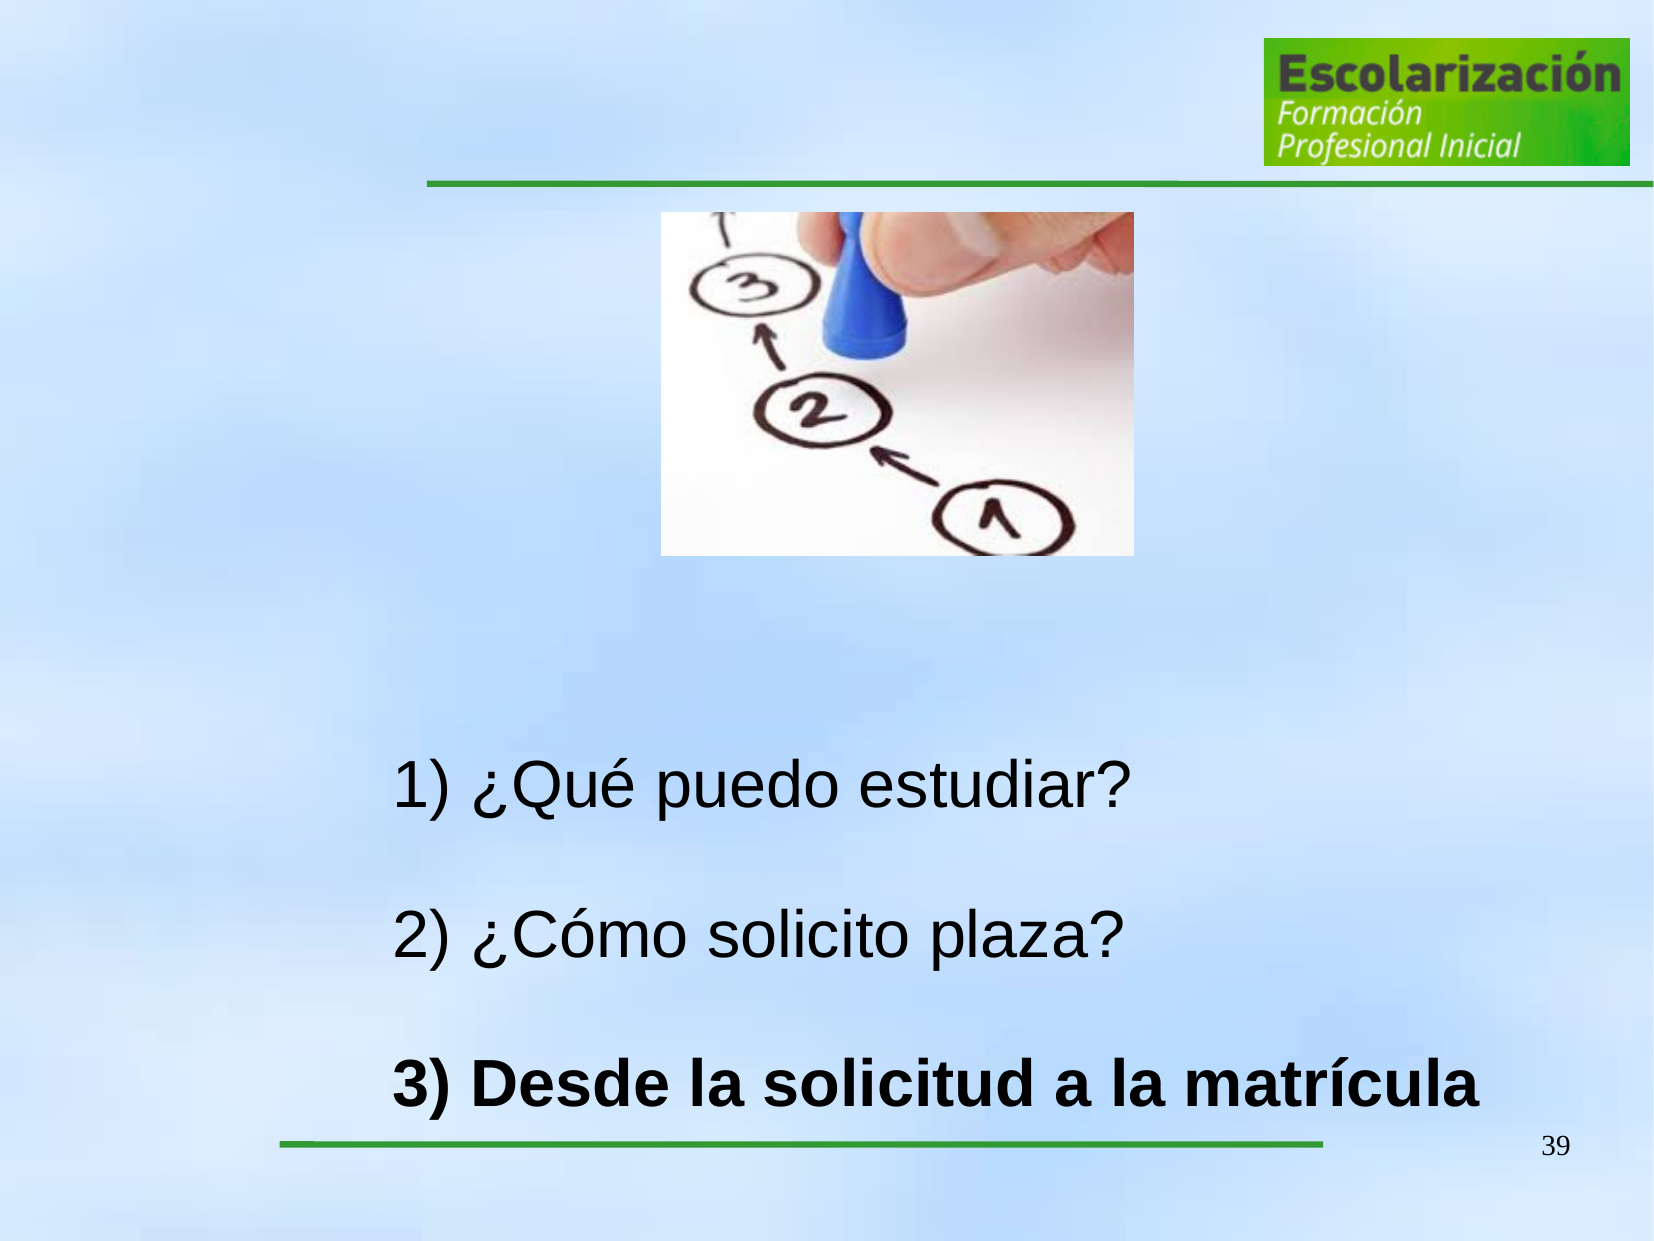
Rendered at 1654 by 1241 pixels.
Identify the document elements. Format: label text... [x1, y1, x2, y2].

picture [0, 0, 1654, 1241]
text_box ¿Qué puedo estudiar? ¿Cómo solicito plaza? Desde la solicitud a la matrícula [377, 664, 1548, 1193]
